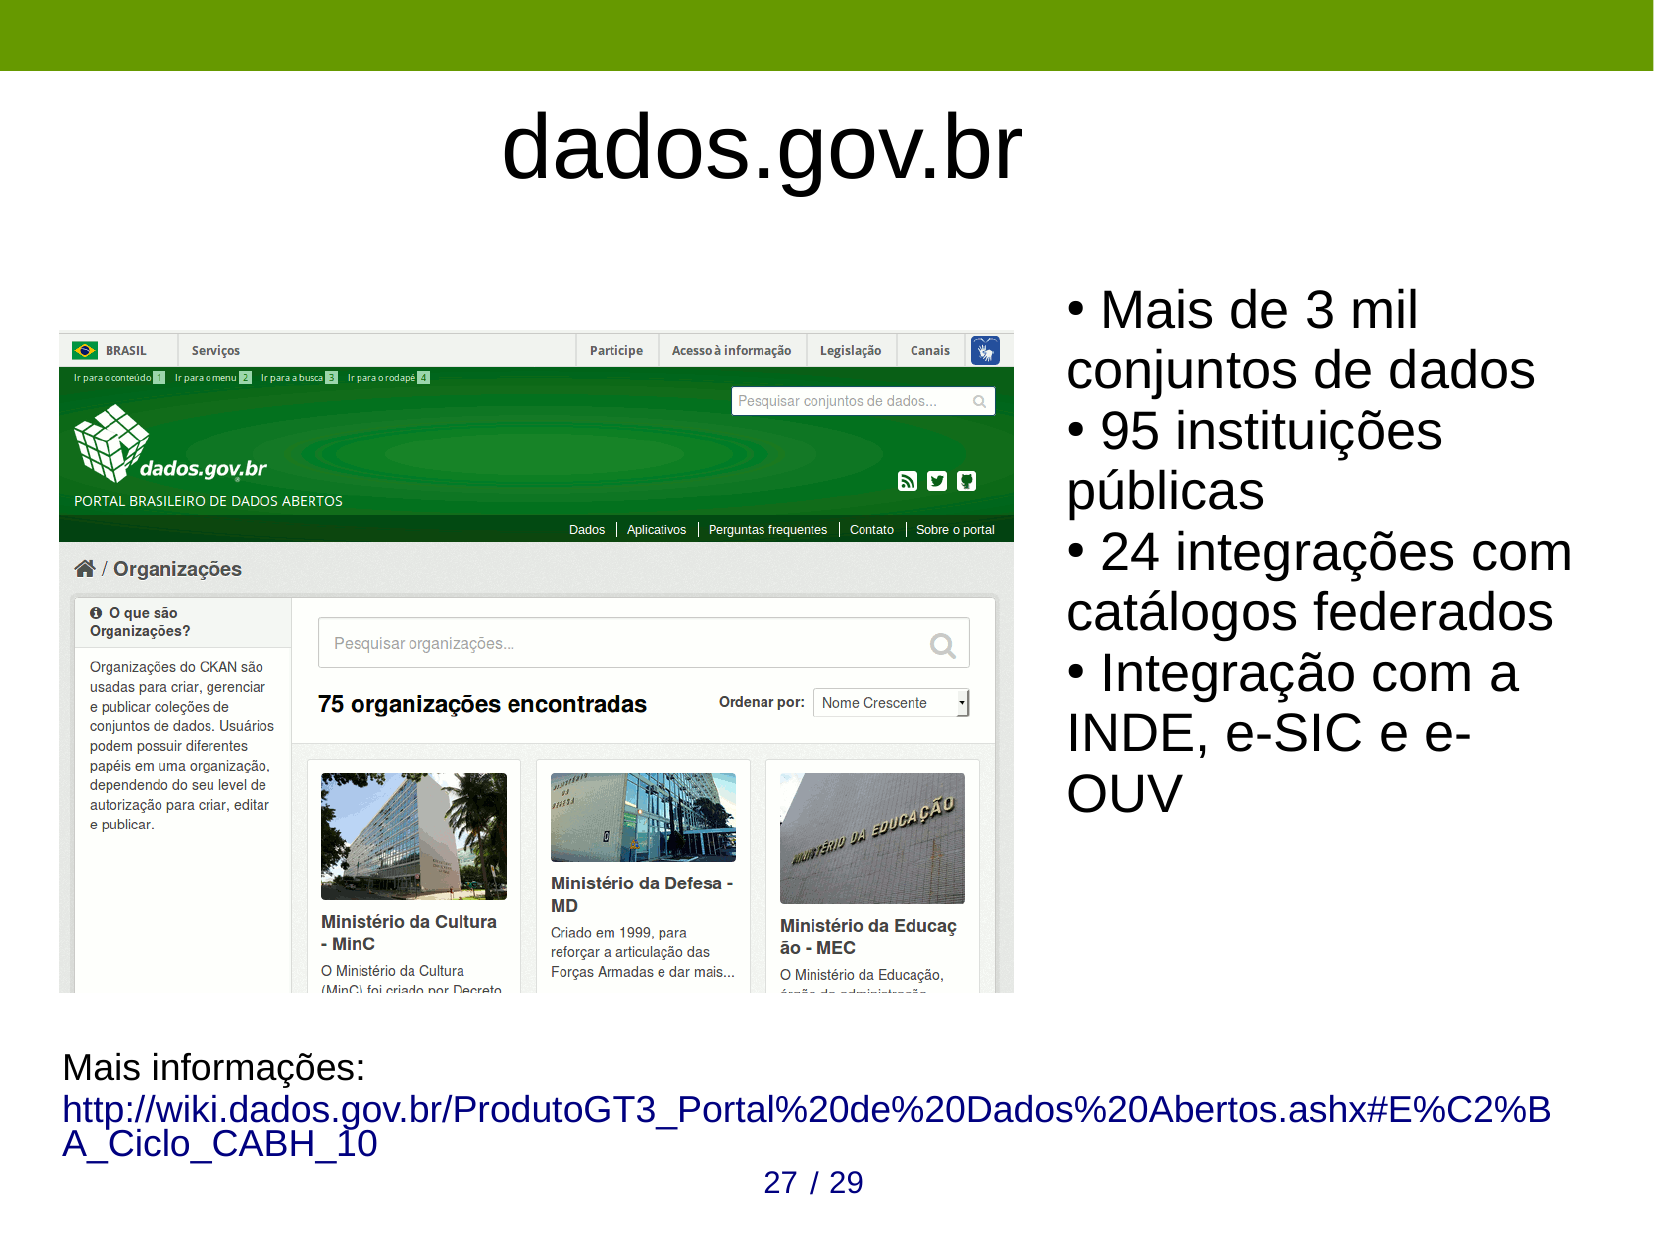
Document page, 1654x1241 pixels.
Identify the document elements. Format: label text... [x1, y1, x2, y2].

text_box 29 [814, 1158, 920, 1209]
text_box dados.gov.br [71, 47, 1422, 236]
title / [779, 1158, 851, 1208]
text_box Mais informações: http://wiki.dados.gov.br/ProdutoGT3_Portal%20de%20Dados%20Abertos.ashx#E%C2%BA_Ciclo_CABH_10 [47, 1039, 1583, 1139]
text_box Mais de 3 mil conjuntos de dados 95 instituições públicas 24 integrações com catálogos federados Integração com a INDE, e-SIC e e-OUV [1051, 271, 1595, 955]
picture [59, 330, 1014, 993]
text_box <número> [640, 1158, 814, 1217]
